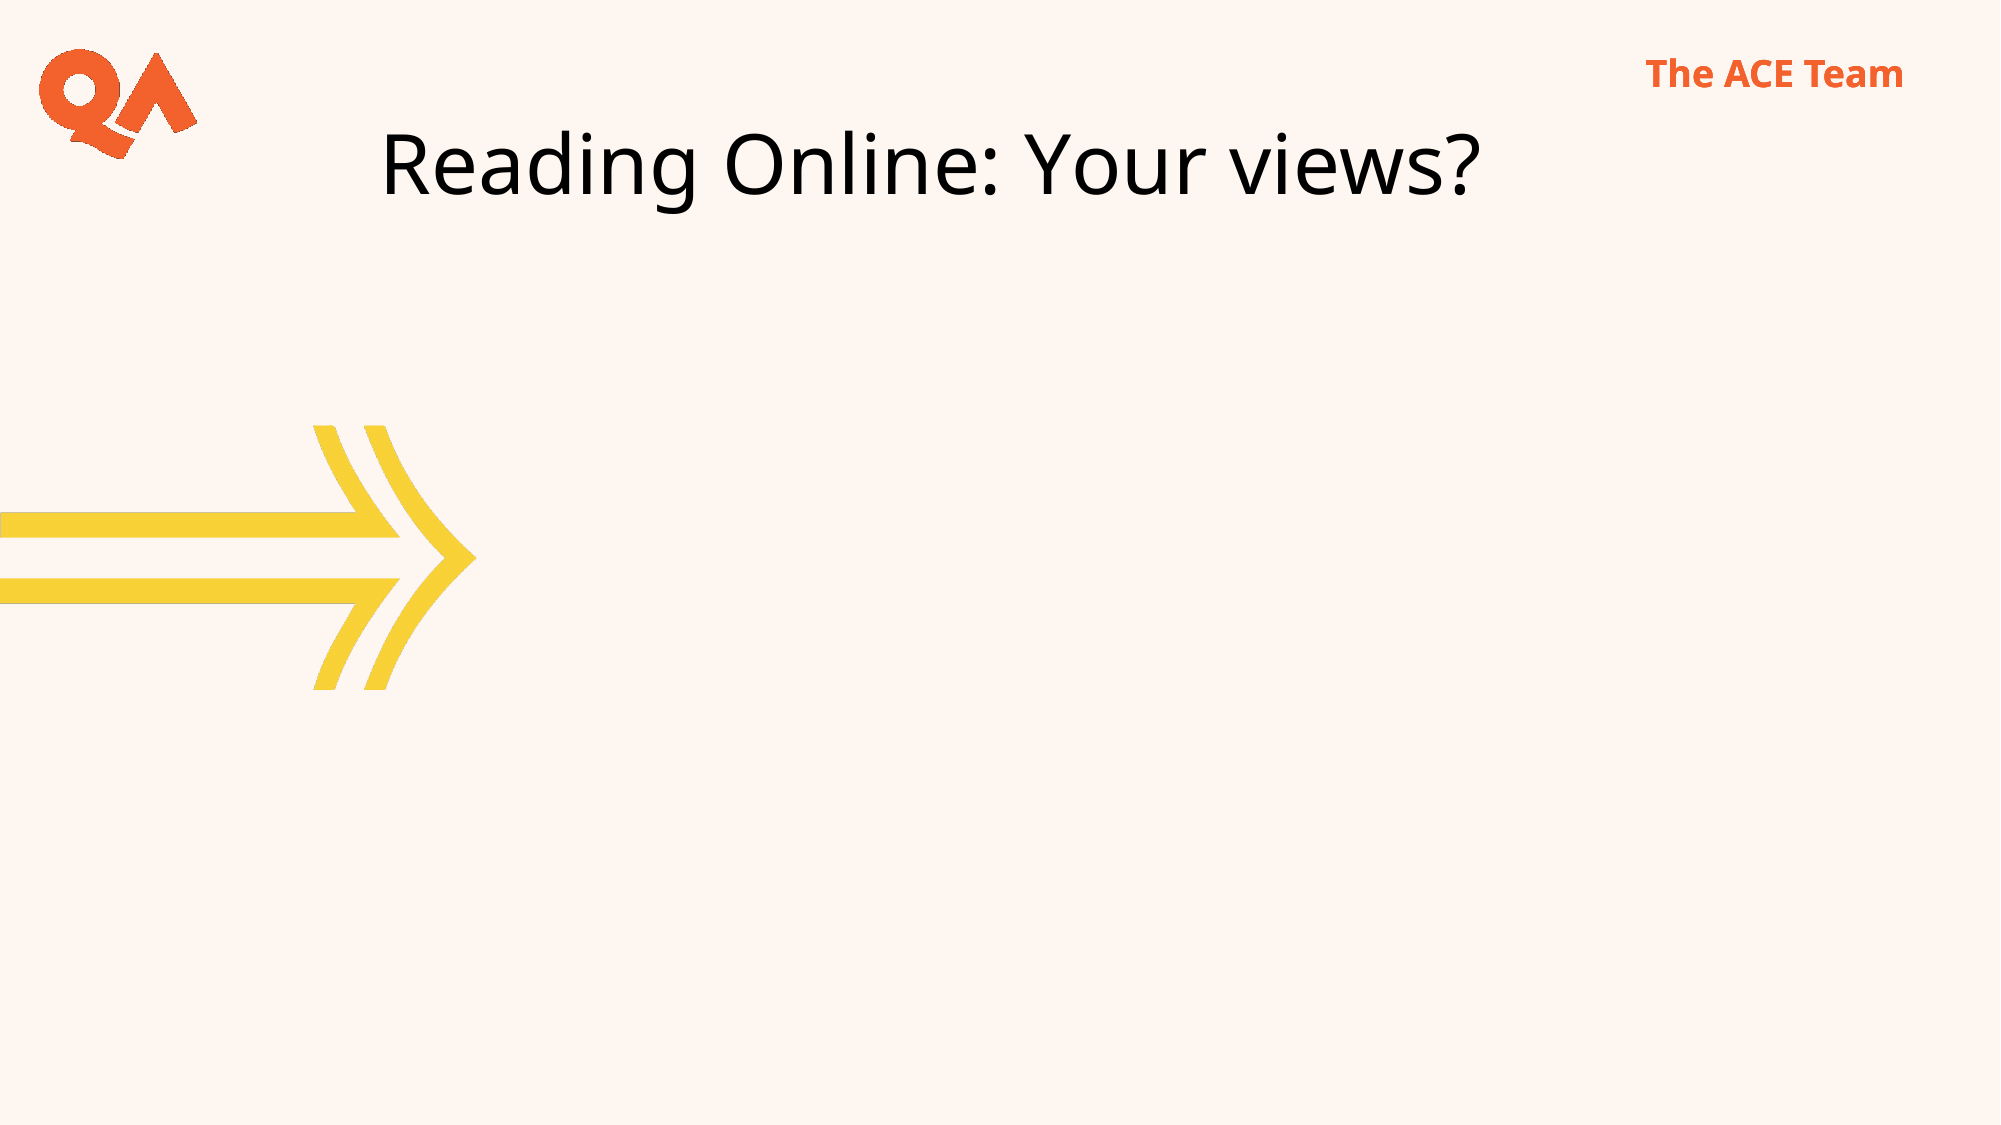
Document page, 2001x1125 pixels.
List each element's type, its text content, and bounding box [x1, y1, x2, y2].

picture [0, 425, 477, 690]
picture [39, 49, 197, 159]
text_box Reading Online: Your views? [364, 29, 1551, 294]
text_box The ACE Team [1631, 43, 1920, 103]
